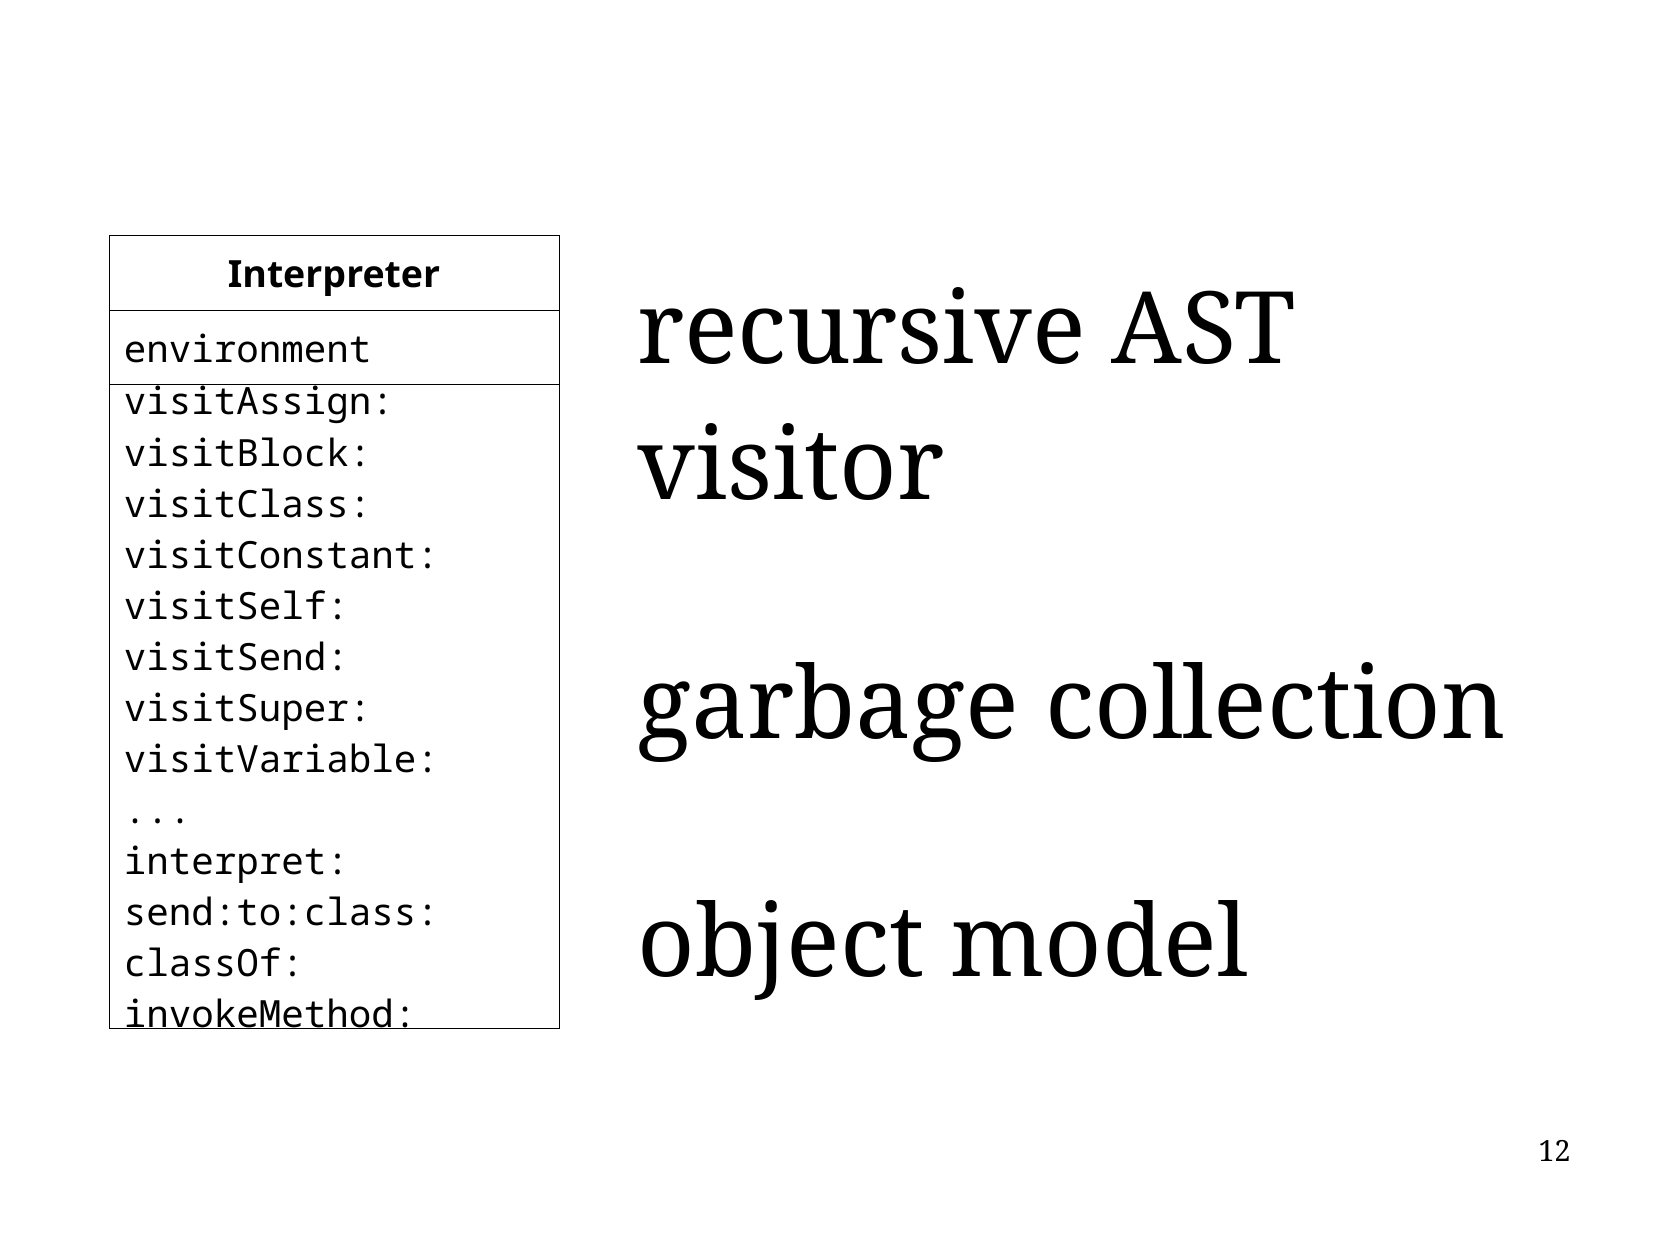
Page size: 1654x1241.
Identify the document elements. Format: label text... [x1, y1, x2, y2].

text_box environment [109, 310, 560, 384]
text_box recursive AST visitor garbage collection object model [637, 237, 1576, 1025]
text_box Interpreter [109, 235, 560, 310]
text_box visitAssign: visitBlock: visitClass: visitConstant: visitSelf: visitSend: visitSuper: visitVariable: ... interpret: send:to:class: classOf: invokeMethod: [109, 384, 560, 1029]
